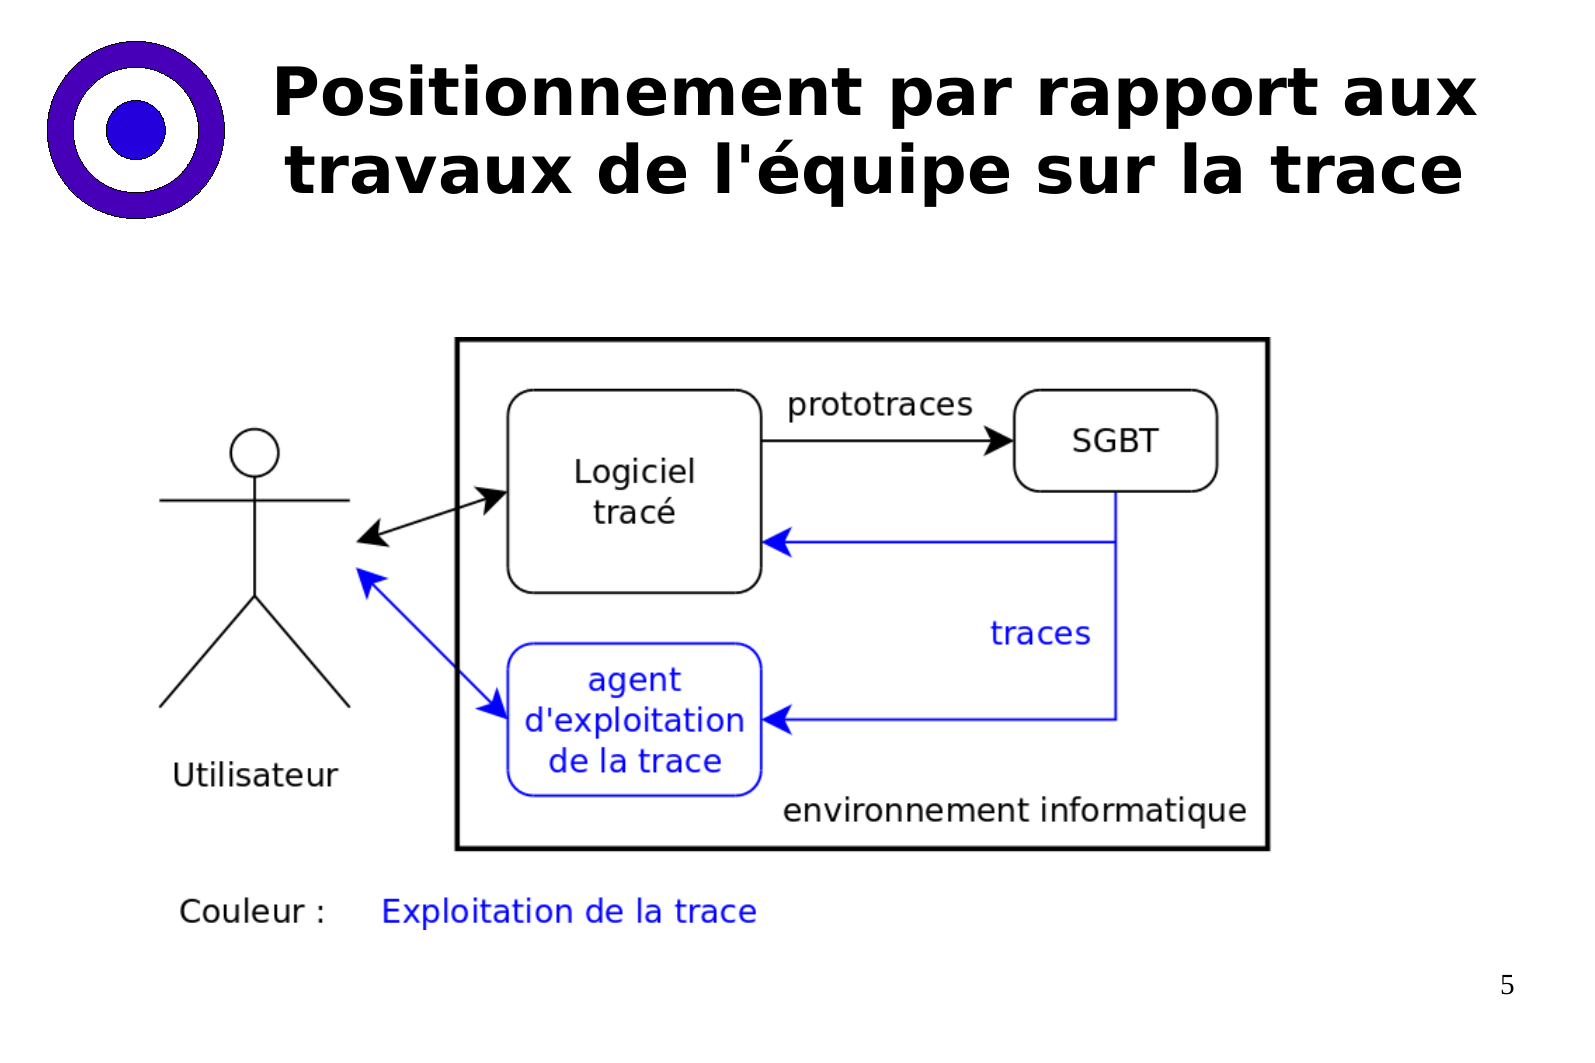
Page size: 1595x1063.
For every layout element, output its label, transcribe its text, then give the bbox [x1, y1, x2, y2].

chart [79, 248, 1515, 951]
text_box [47, 41, 225, 219]
title Positionnement par rapport aux travaux de l'équipe sur la trace [236, 42, 1515, 220]
